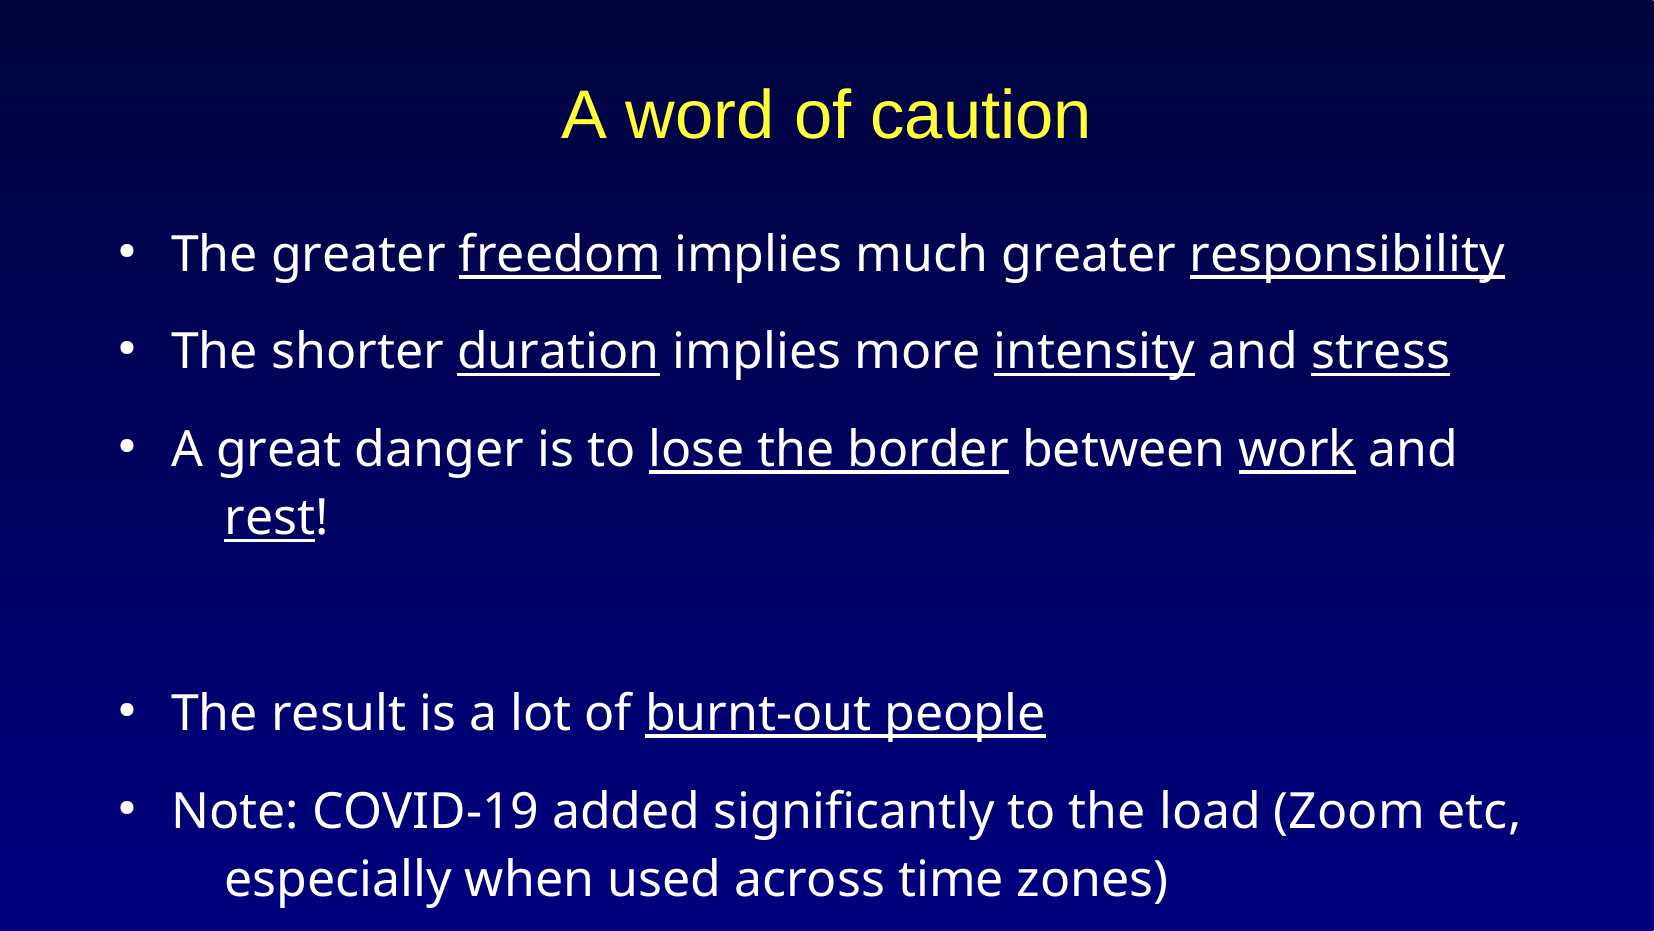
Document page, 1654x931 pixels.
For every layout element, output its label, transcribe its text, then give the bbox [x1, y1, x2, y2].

title A word of caution [82, 37, 1571, 193]
list The greater freedom implies much greater responsibility The shorter duration implies more intensity and stress A great danger is to lose the border between work and rest! The result is a lot of burnt-out people Note: COVID-19 added significantly to the load (Zoom etc, especially when used across time zones) [82, 217, 1571, 828]
